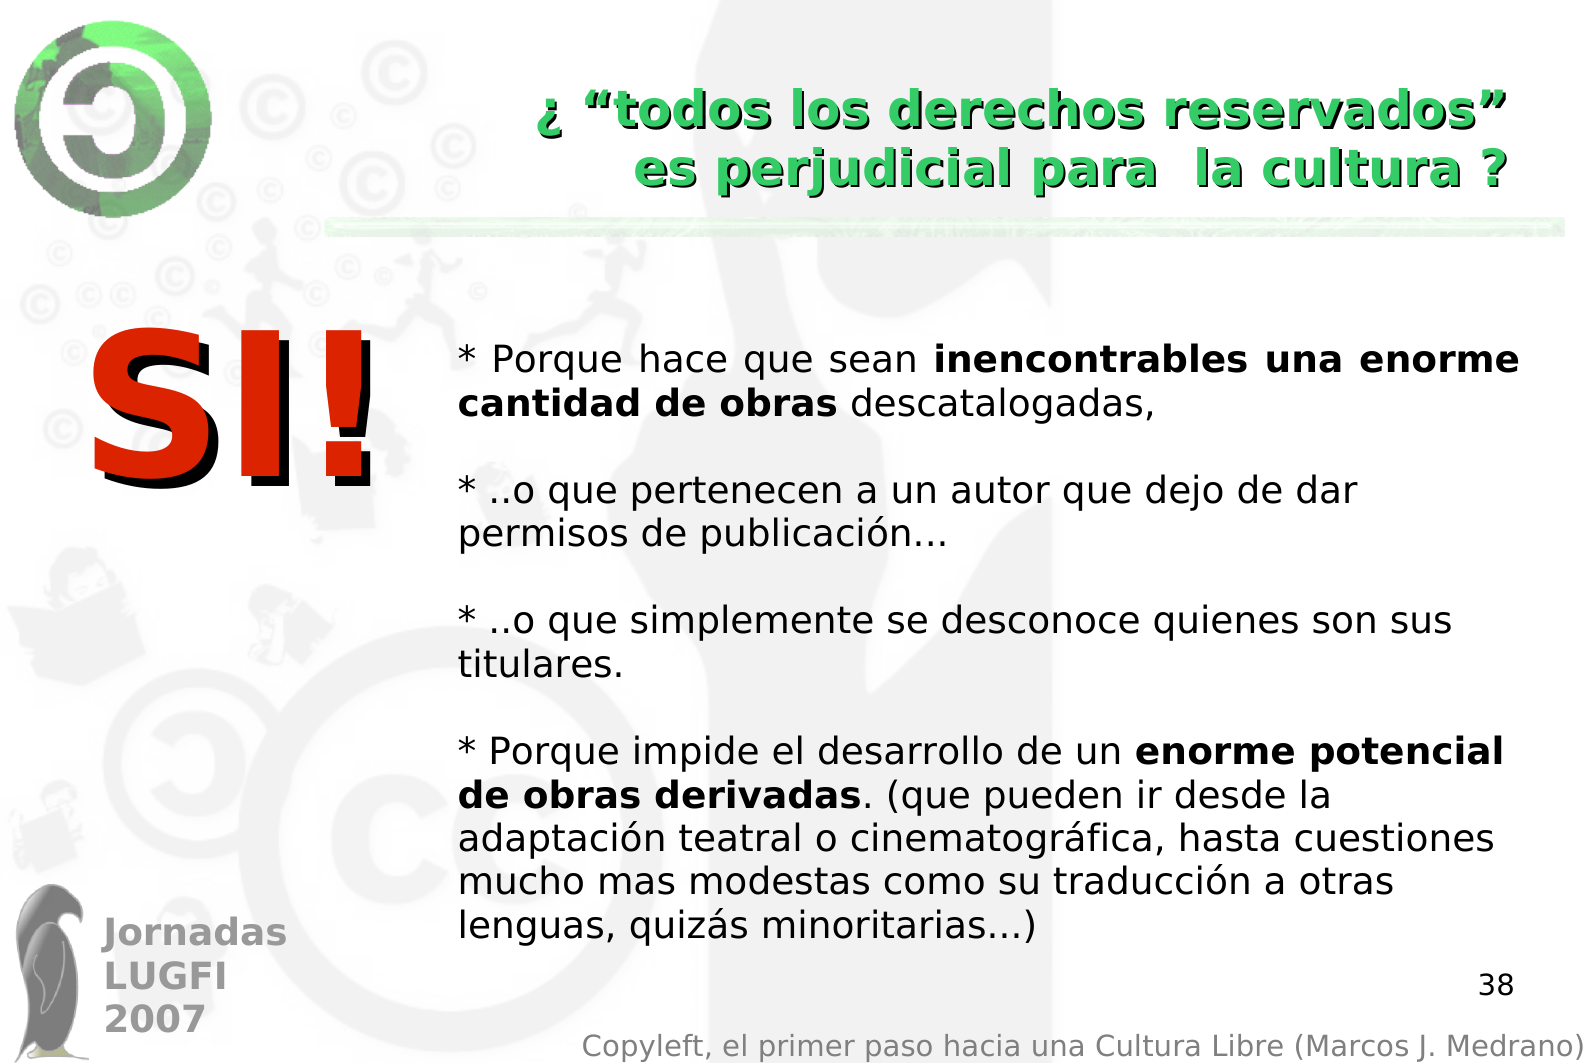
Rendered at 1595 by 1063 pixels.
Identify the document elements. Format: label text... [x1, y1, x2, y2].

text_box * Porque hace que sean inencontrables una enorme cantidad de obras descatalogadas, * ..o que pertenecen a un autor que dejo de dar permisos de publicación... * ..o que simplemente se desconoce quienes son sus titulares. * Porque impide el desarrollo de un enorme potencial de obras derivadas. (que pueden ir desde la adaptación teatral o cinematográfica, hasta cuestiones mucho mas modestas como su traducción a otras lenguas, quizás minoritarias...) [442, 330, 1536, 999]
text_box ¿ “todos los derechos reservados” es perjudicial para la cultura ? [519, 73, 1595, 205]
text_box SI! [64, 283, 408, 556]
